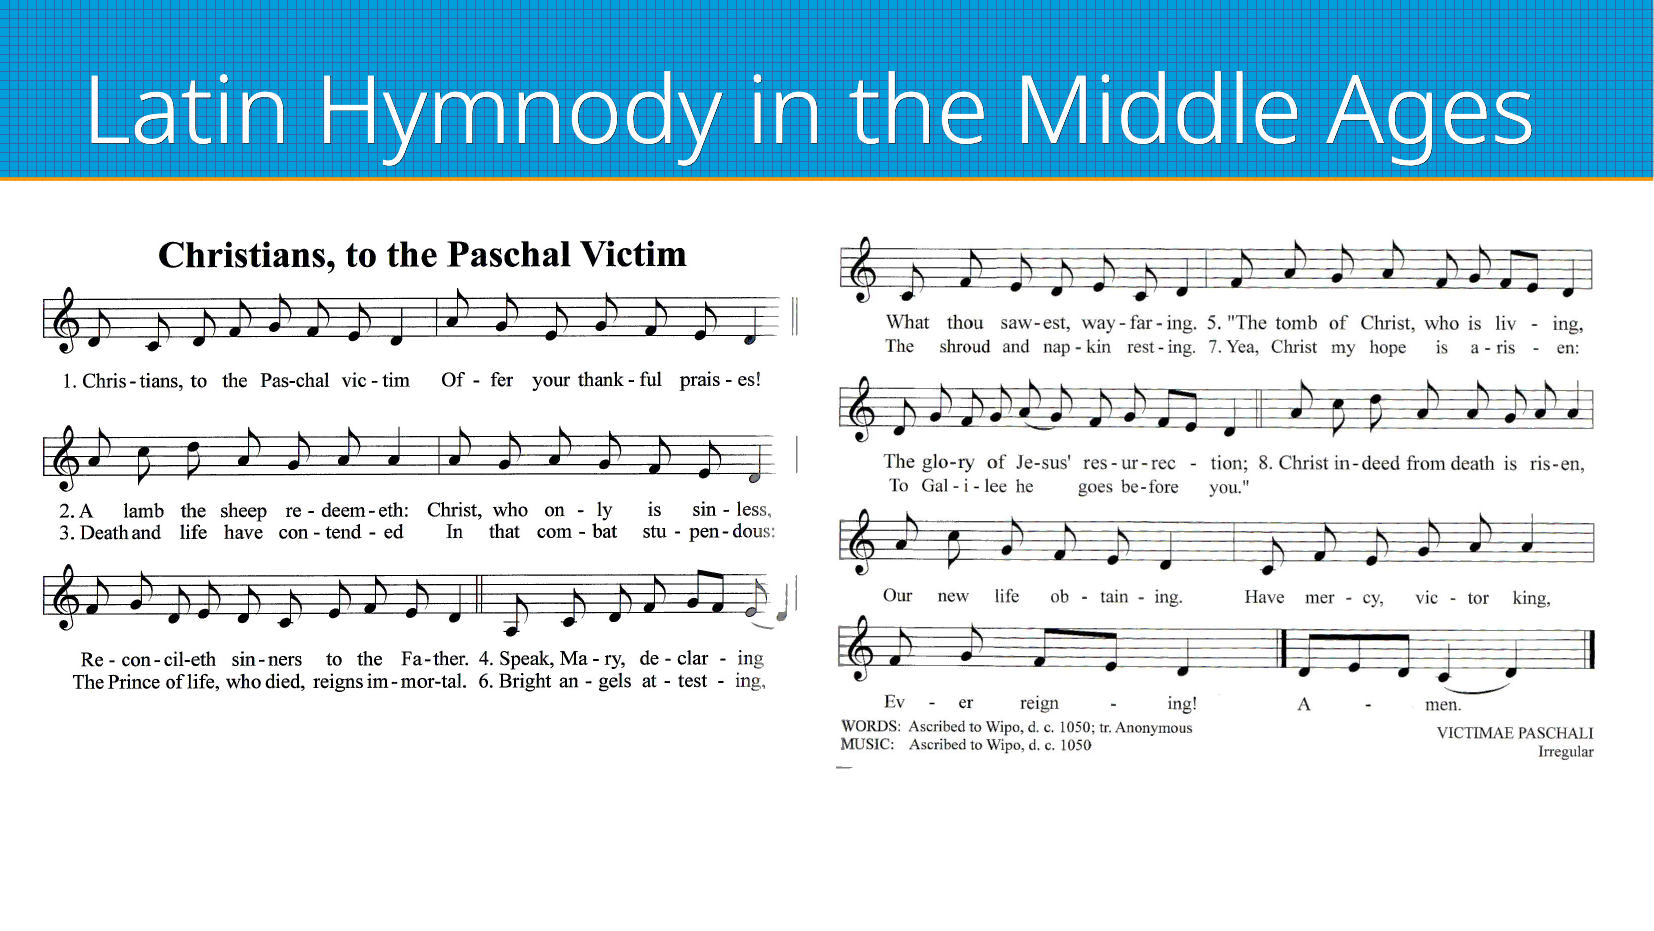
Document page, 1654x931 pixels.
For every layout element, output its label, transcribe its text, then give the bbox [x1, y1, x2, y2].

title Latin Hymnody in the Middle Ages [82, 14, 1571, 171]
picture [37, 224, 806, 718]
picture [836, 224, 1599, 772]
